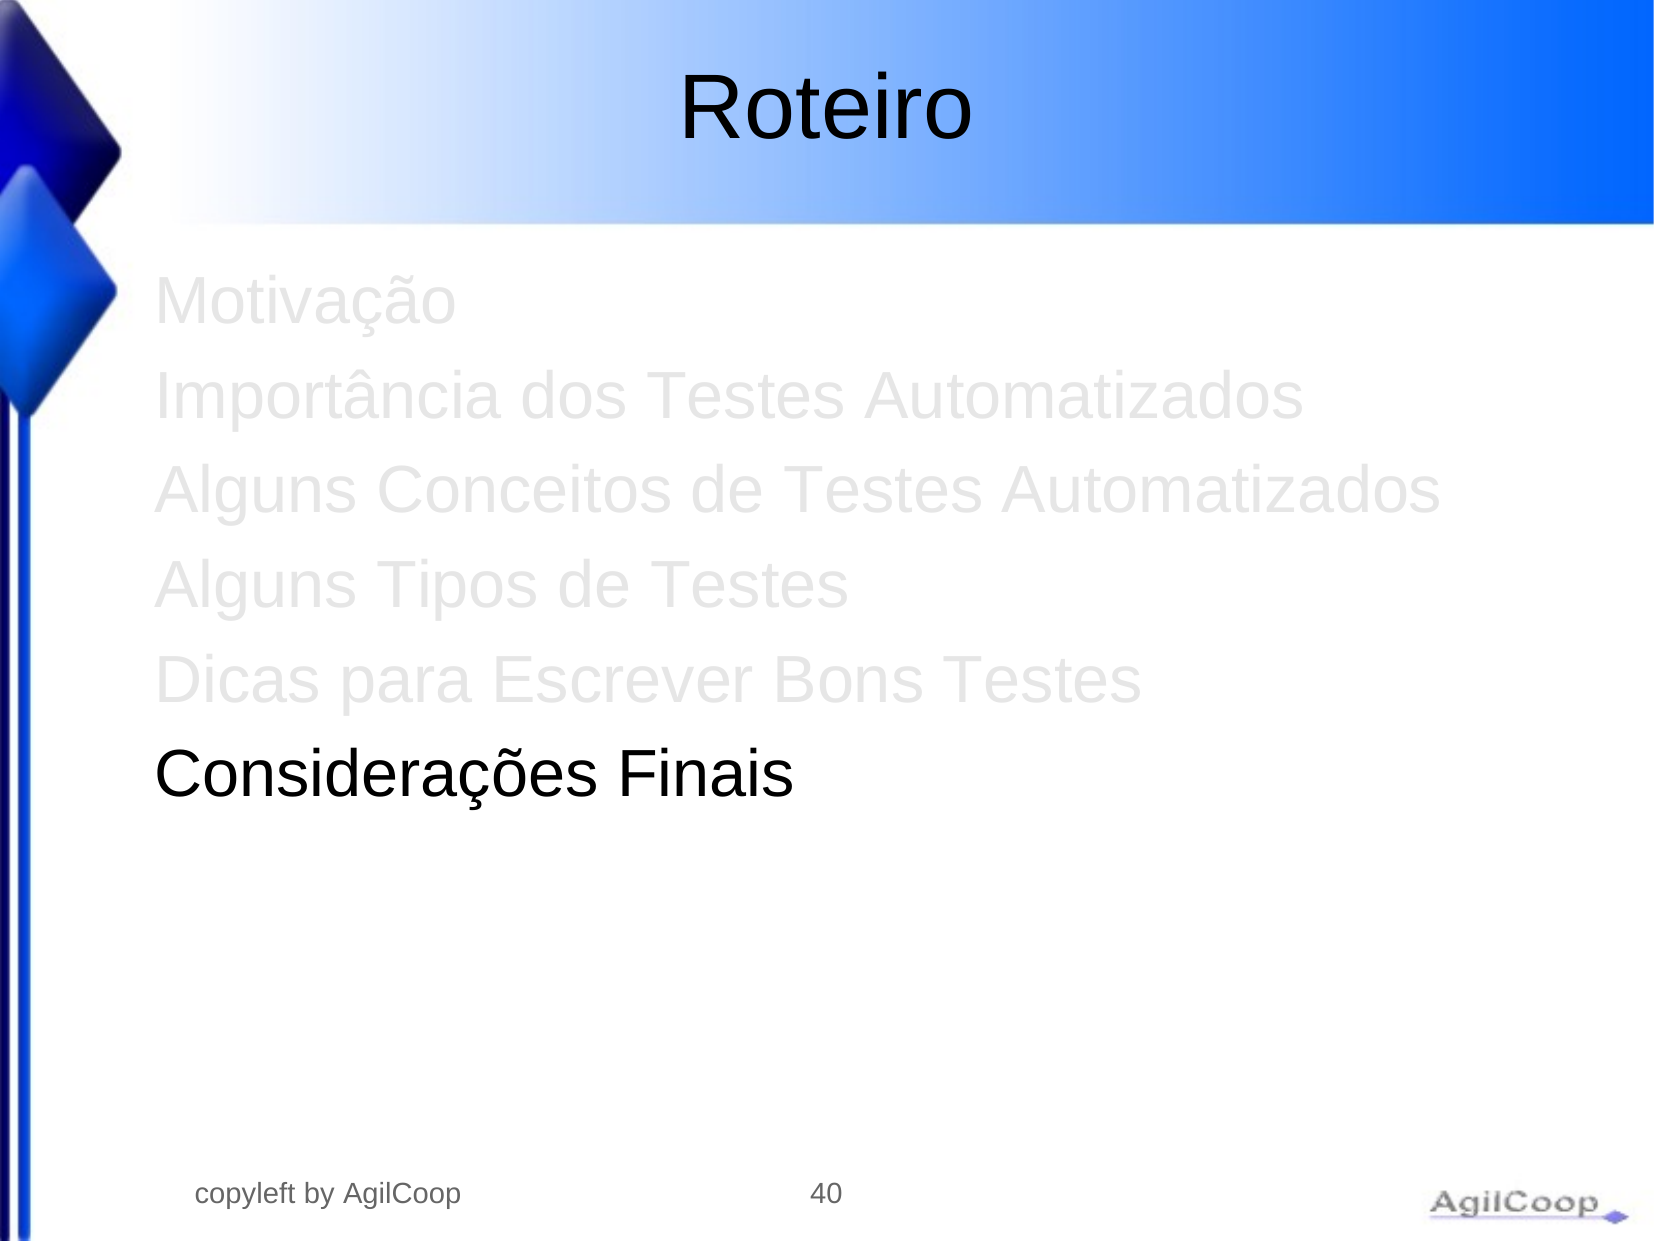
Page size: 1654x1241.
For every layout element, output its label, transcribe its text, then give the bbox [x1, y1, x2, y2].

picture [0, 0, 1654, 1241]
list Motivação Importância dos Testes Automatizados Alguns Conceitos de Testes Automatizados Alguns Tipos de Testes Dicas para Escrever Bons Testes Considerações Finais [118, 271, 1607, 937]
title Roteiro [82, 60, 1571, 163]
